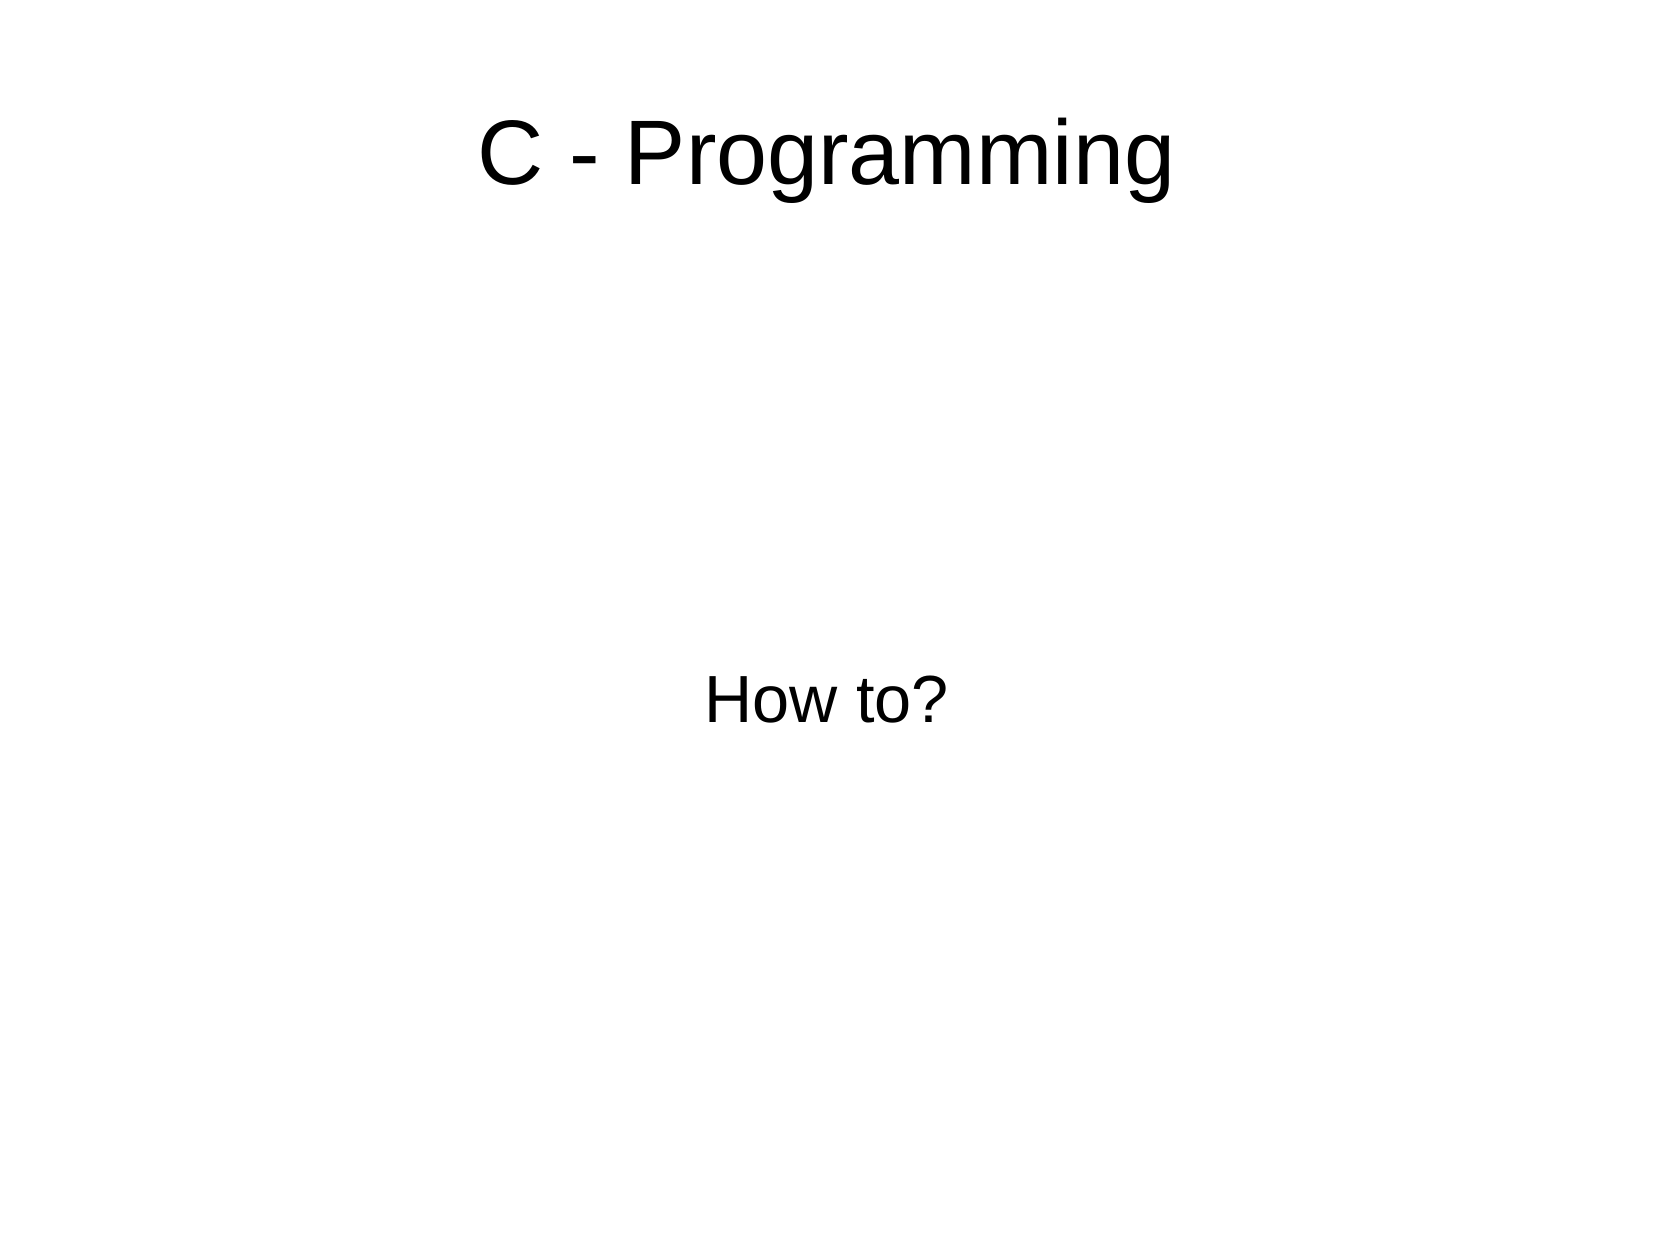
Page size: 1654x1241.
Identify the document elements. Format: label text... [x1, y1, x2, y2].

subtitle How to? [82, 297, 1571, 1102]
title C - Programming [82, 56, 1571, 250]
